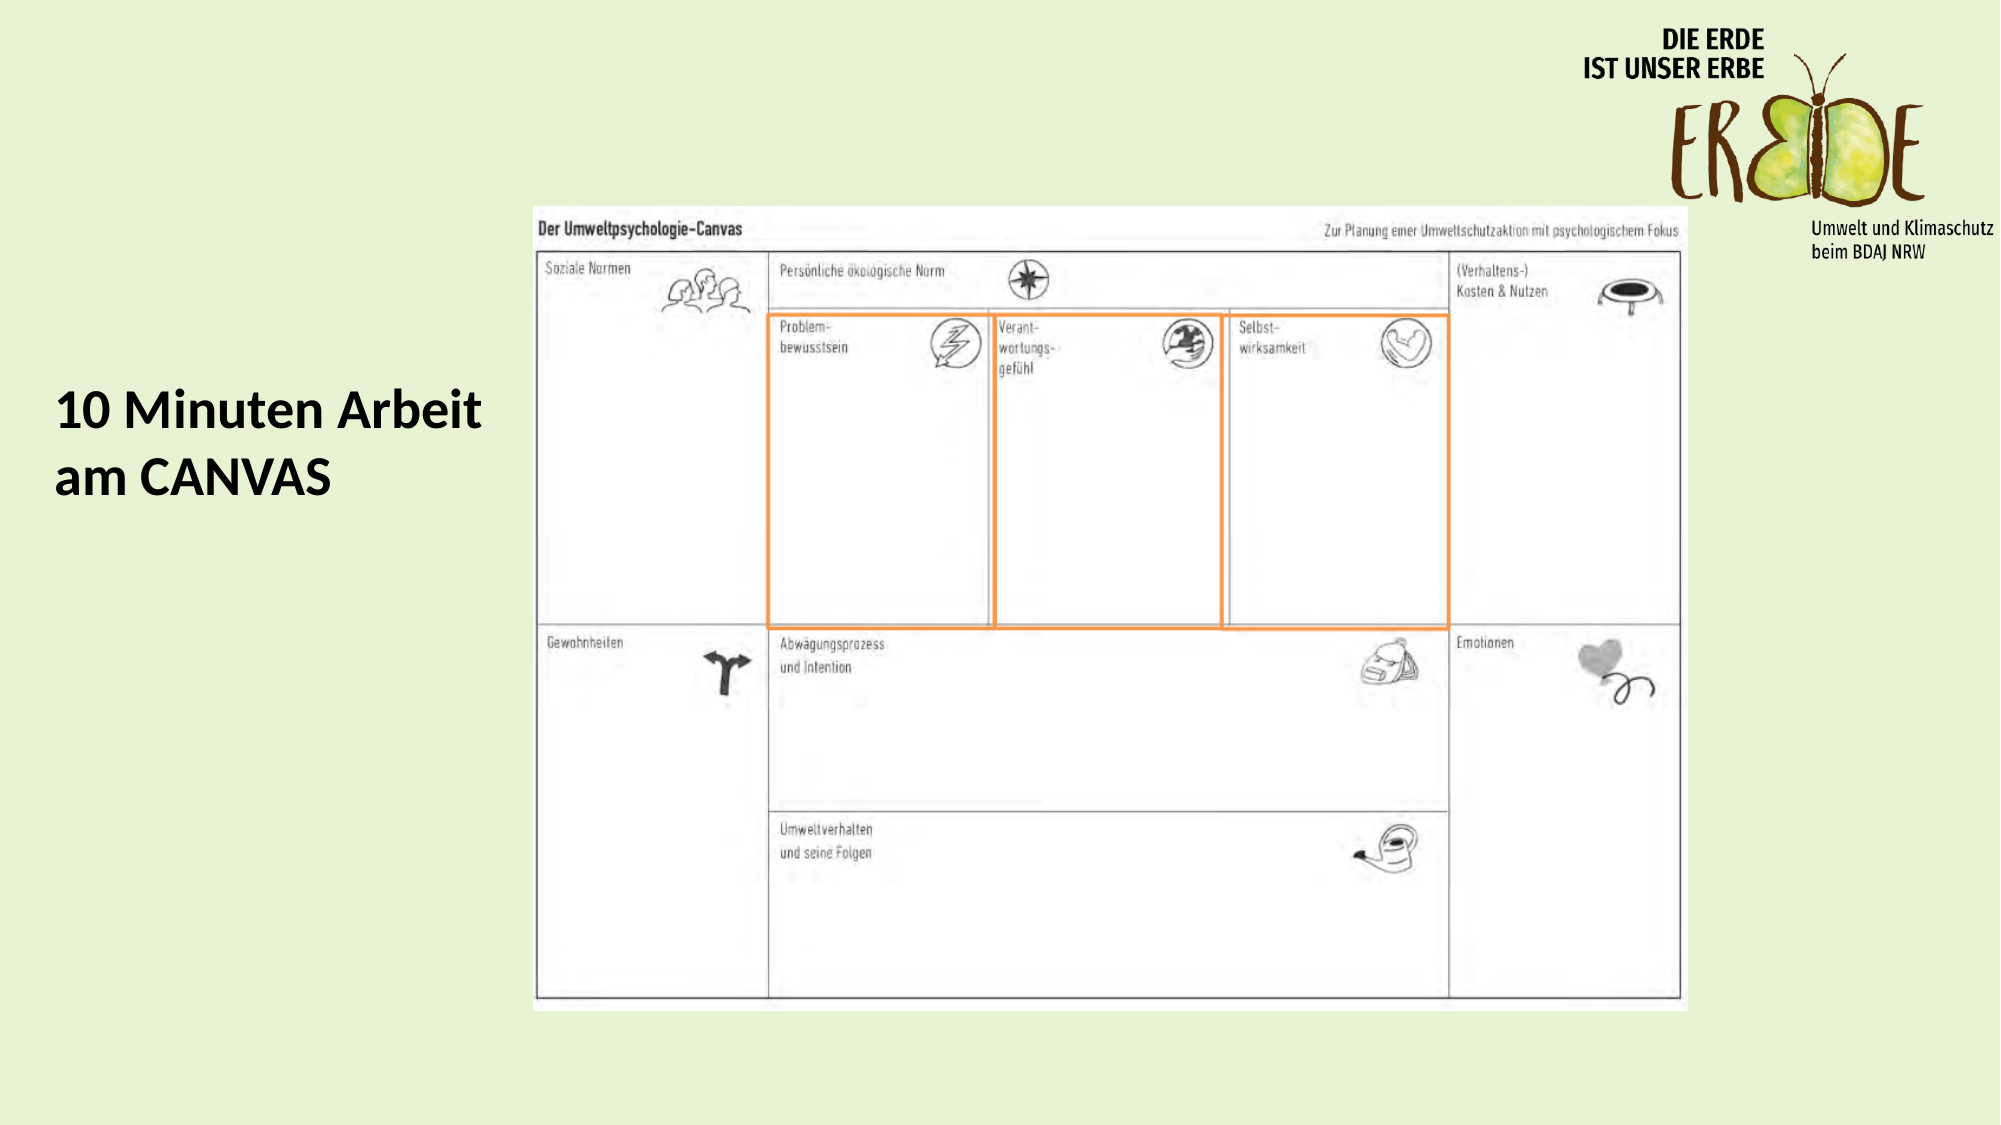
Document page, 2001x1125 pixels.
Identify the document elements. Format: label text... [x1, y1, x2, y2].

picture [533, 206, 1688, 1011]
text_box 10 Minuten Arbeit am CANVAS [54, 372, 533, 422]
